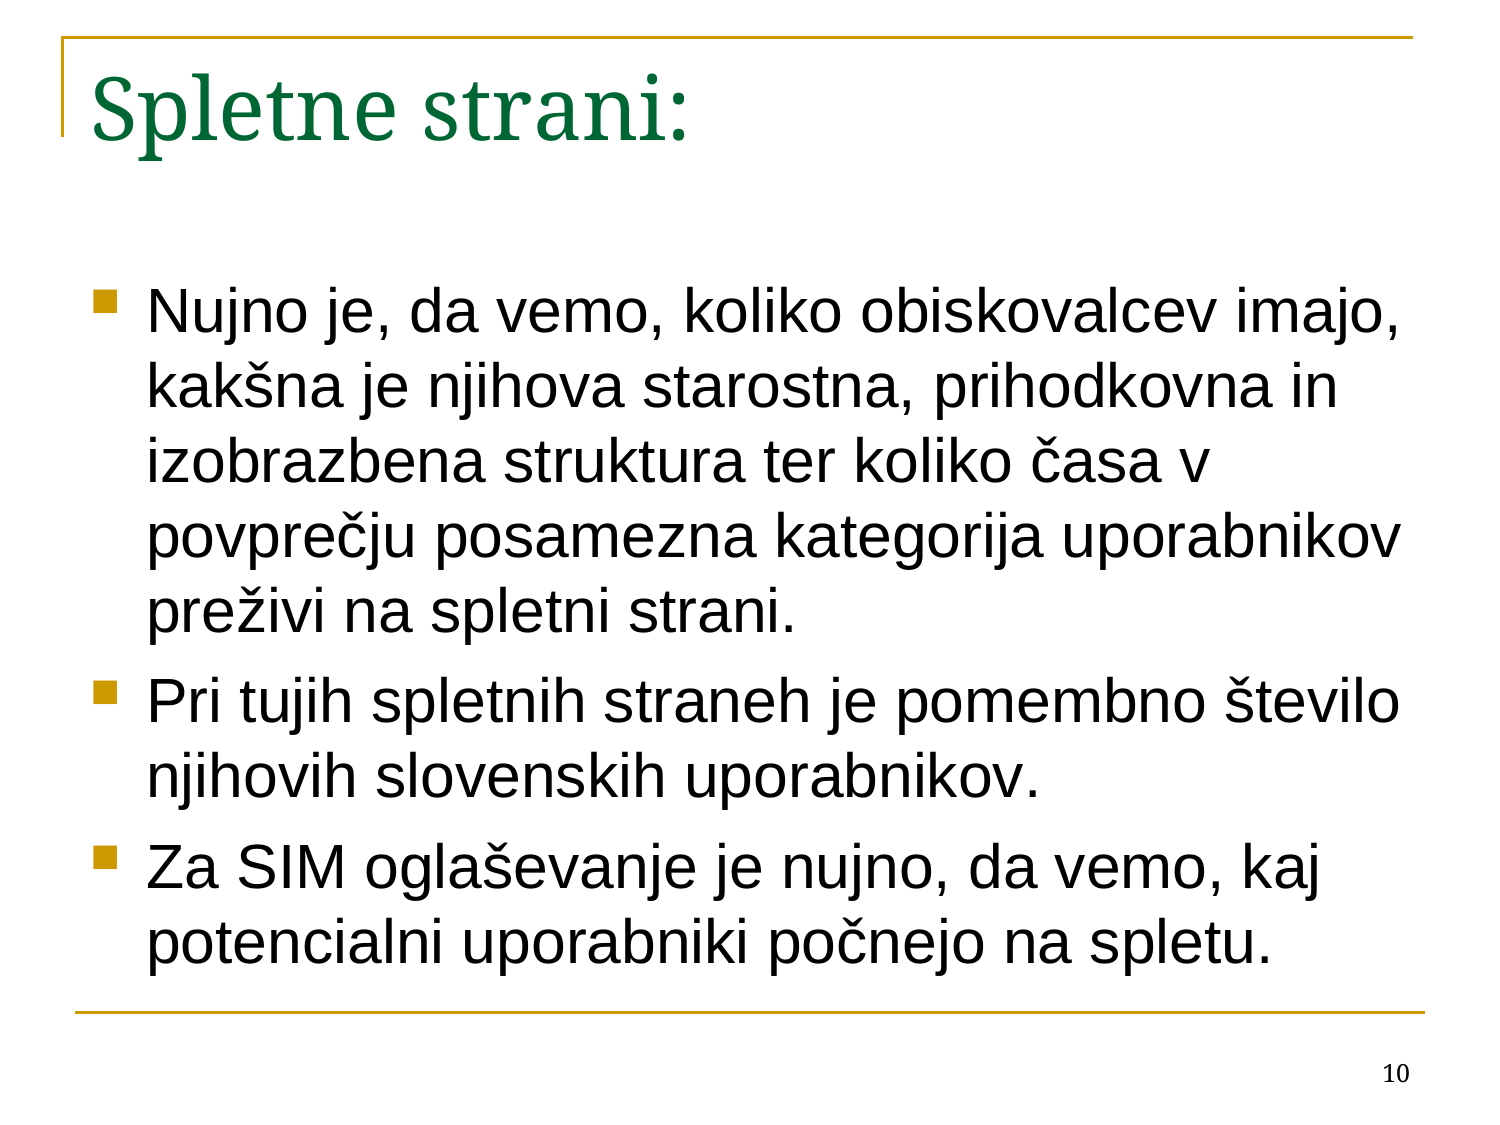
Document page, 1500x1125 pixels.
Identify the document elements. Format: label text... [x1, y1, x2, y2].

text_box <number> [1074, 1024, 1426, 1100]
list Nujno je, da vemo, koliko obiskovalcev imajo, kakšna je njihova starostna, prihodkovna in izobrazbena struktura ter koliko časa v povprečju posamezna kategorija uporabnikov preživi na spletni strani. Pri tujih spletnih straneh je pomembno število njihovih slovenskih uporabnikov. Za SIM oglaševanje je nujno, da vemo, kaj potencialni uporabniki počnejo na spletu. [75, 262, 1426, 1006]
title Spletne strani: [75, 45, 1426, 233]
